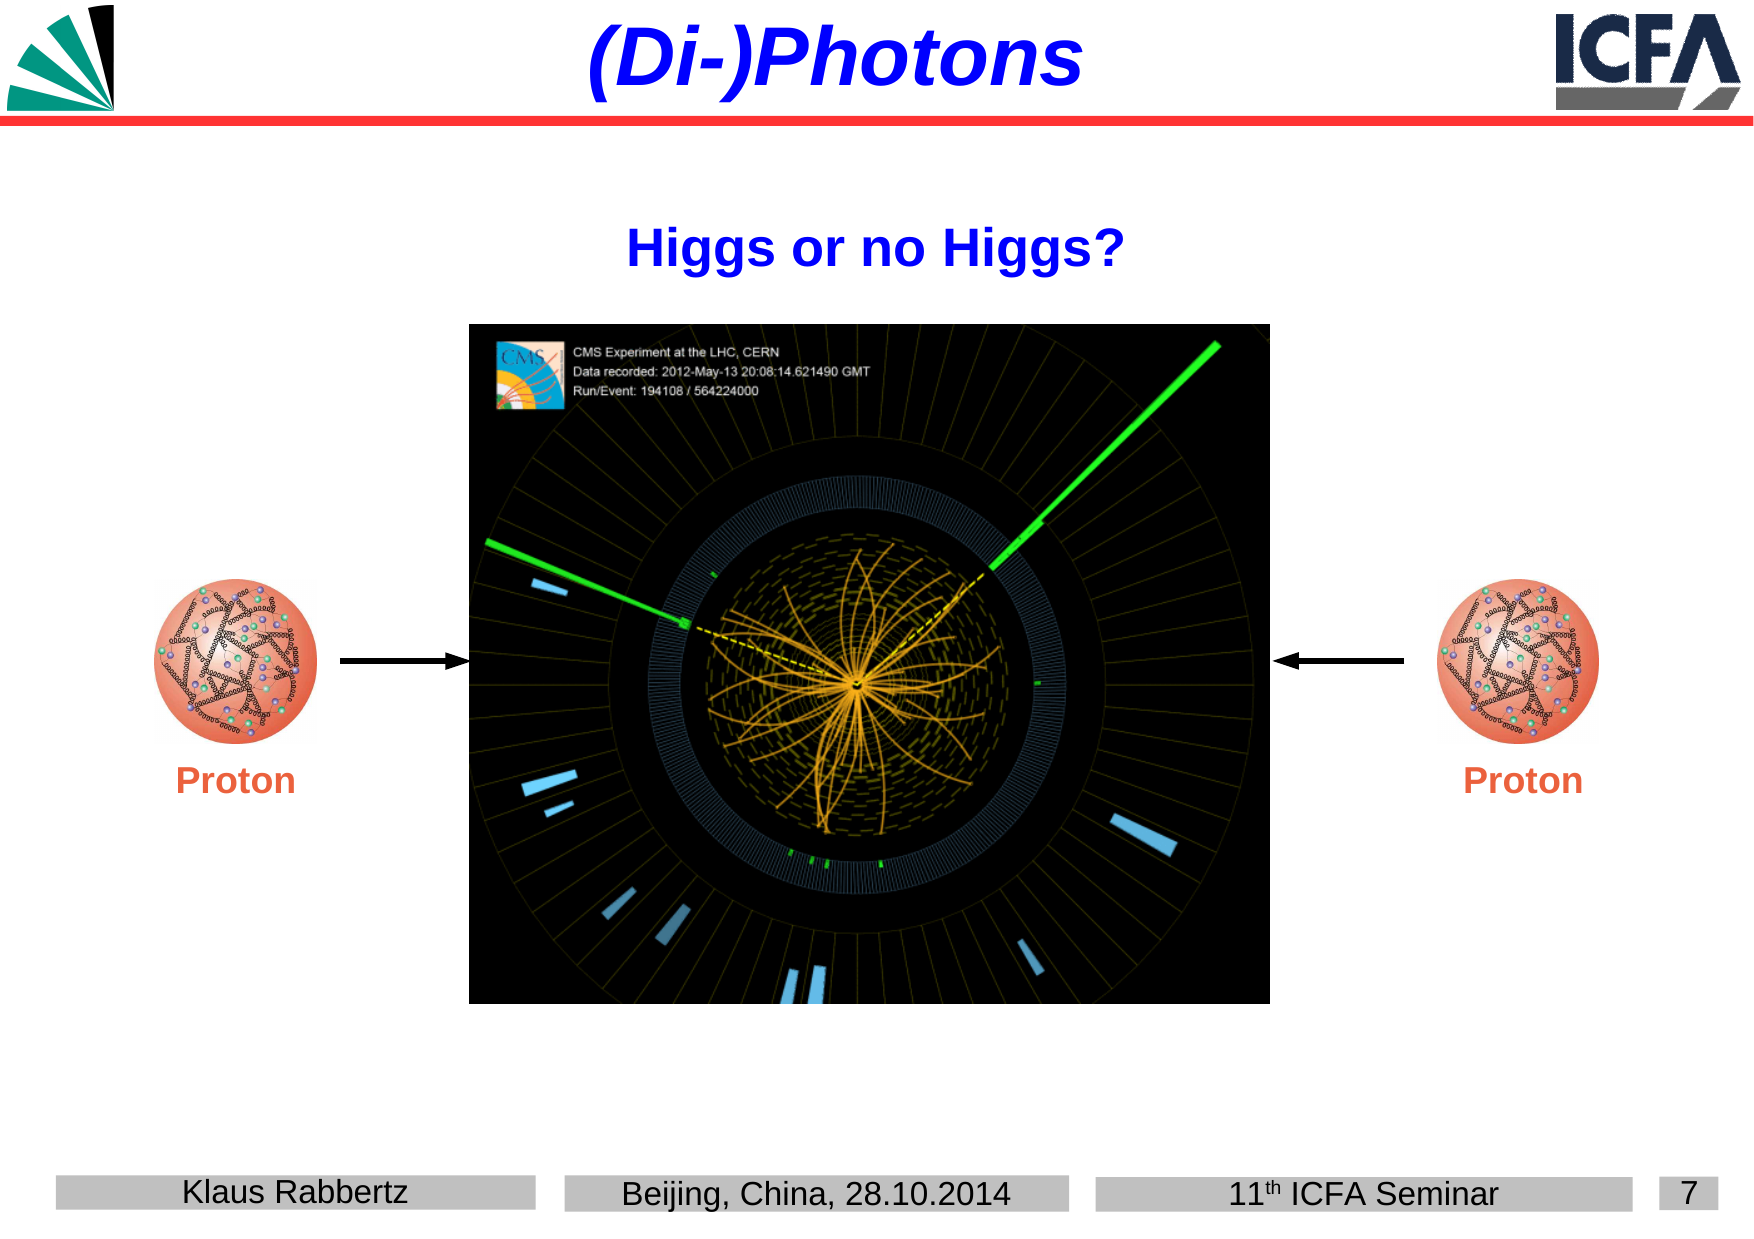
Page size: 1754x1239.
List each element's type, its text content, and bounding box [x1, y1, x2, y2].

text_box Proton [1451, 753, 1597, 808]
title (Di-)Photons [129, 0, 1545, 114]
text_box Proton [163, 753, 309, 808]
picture [154, 579, 317, 744]
text_box Higgs or no Higgs? [614, 212, 1140, 285]
picture [469, 324, 1270, 1004]
picture [1556, 14, 1741, 110]
picture [7, 5, 114, 112]
picture [1437, 579, 1599, 744]
